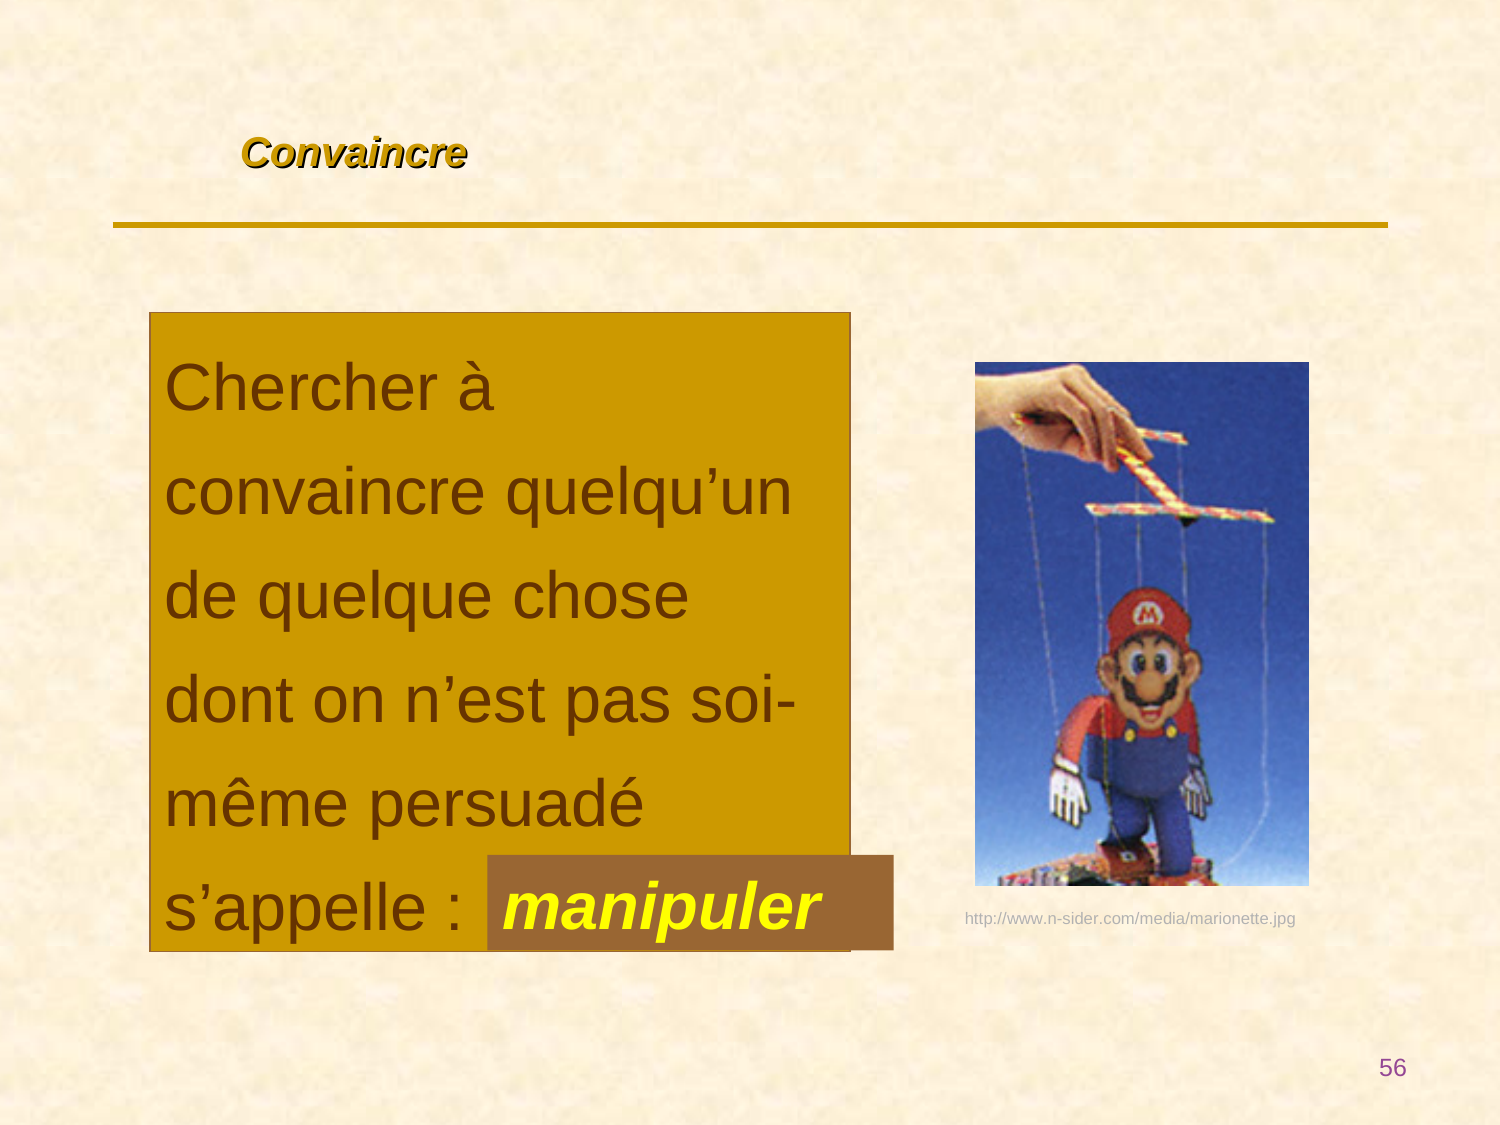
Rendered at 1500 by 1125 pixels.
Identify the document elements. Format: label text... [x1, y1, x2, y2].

text_box Chercher à convaincre quelqu’un de quelque chose dont on n’est pas soi-même persuadé s’appelle : [149, 312, 850, 952]
text_box manipuler [487, 854, 894, 951]
text_box http://www.n-sider.com/media/marionette.jpg [949, 899, 1363, 936]
picture [0, 0, 1500, 1125]
text_box Convaincre [225, 116, 483, 183]
